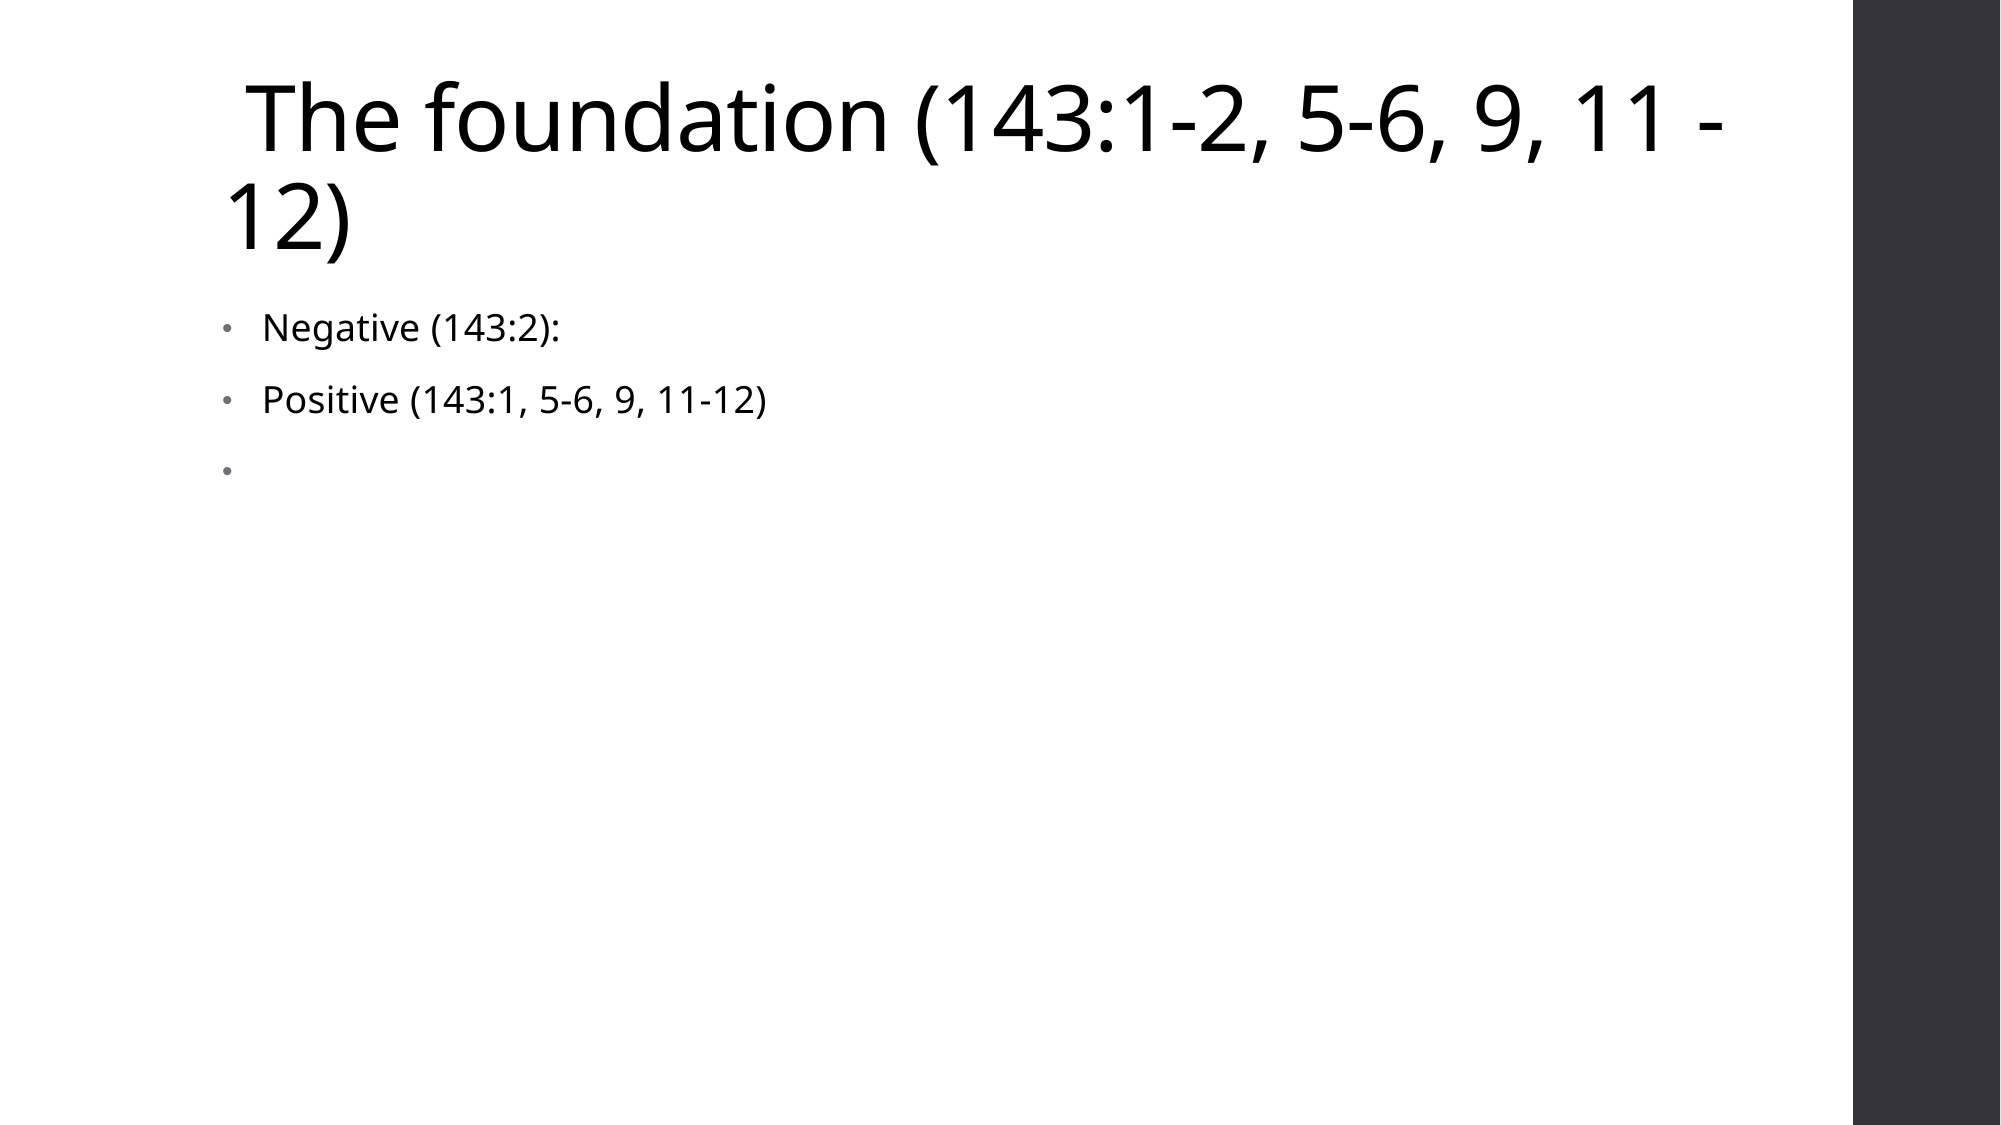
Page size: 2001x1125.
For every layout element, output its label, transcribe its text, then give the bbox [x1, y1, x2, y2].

list Negative (143:2): Positive (143:1, 5-6, 9, 11-12) [206, 299, 1617, 1014]
title The foundation (143:1-2, 5-6, 9, 11 -12) [206, 60, 1797, 278]
